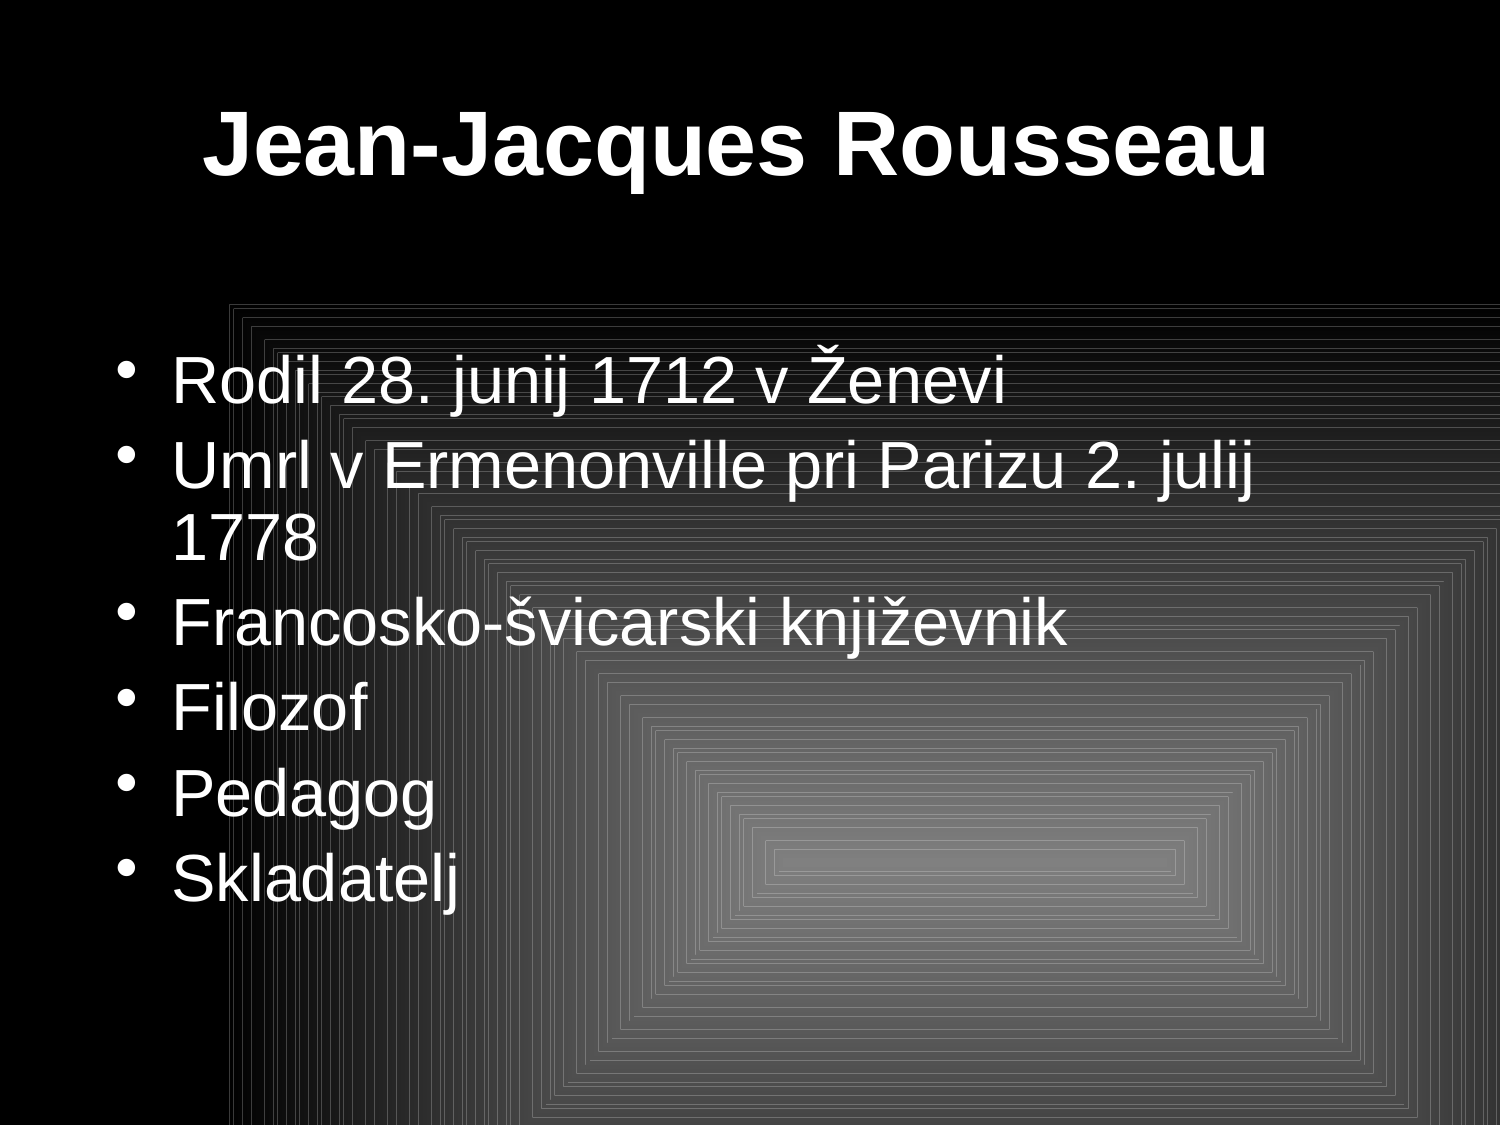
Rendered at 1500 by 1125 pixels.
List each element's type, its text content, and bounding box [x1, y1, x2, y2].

title Jean-Jacques Rousseau [75, 45, 1425, 233]
list Rodil 28. junij 1712 v Ženevi Umrl v Ermenonville pri Parizu 2. julij 1778 Francosko-švicarski književnik Filozof Pedagog Skladatelj [100, 338, 1365, 965]
